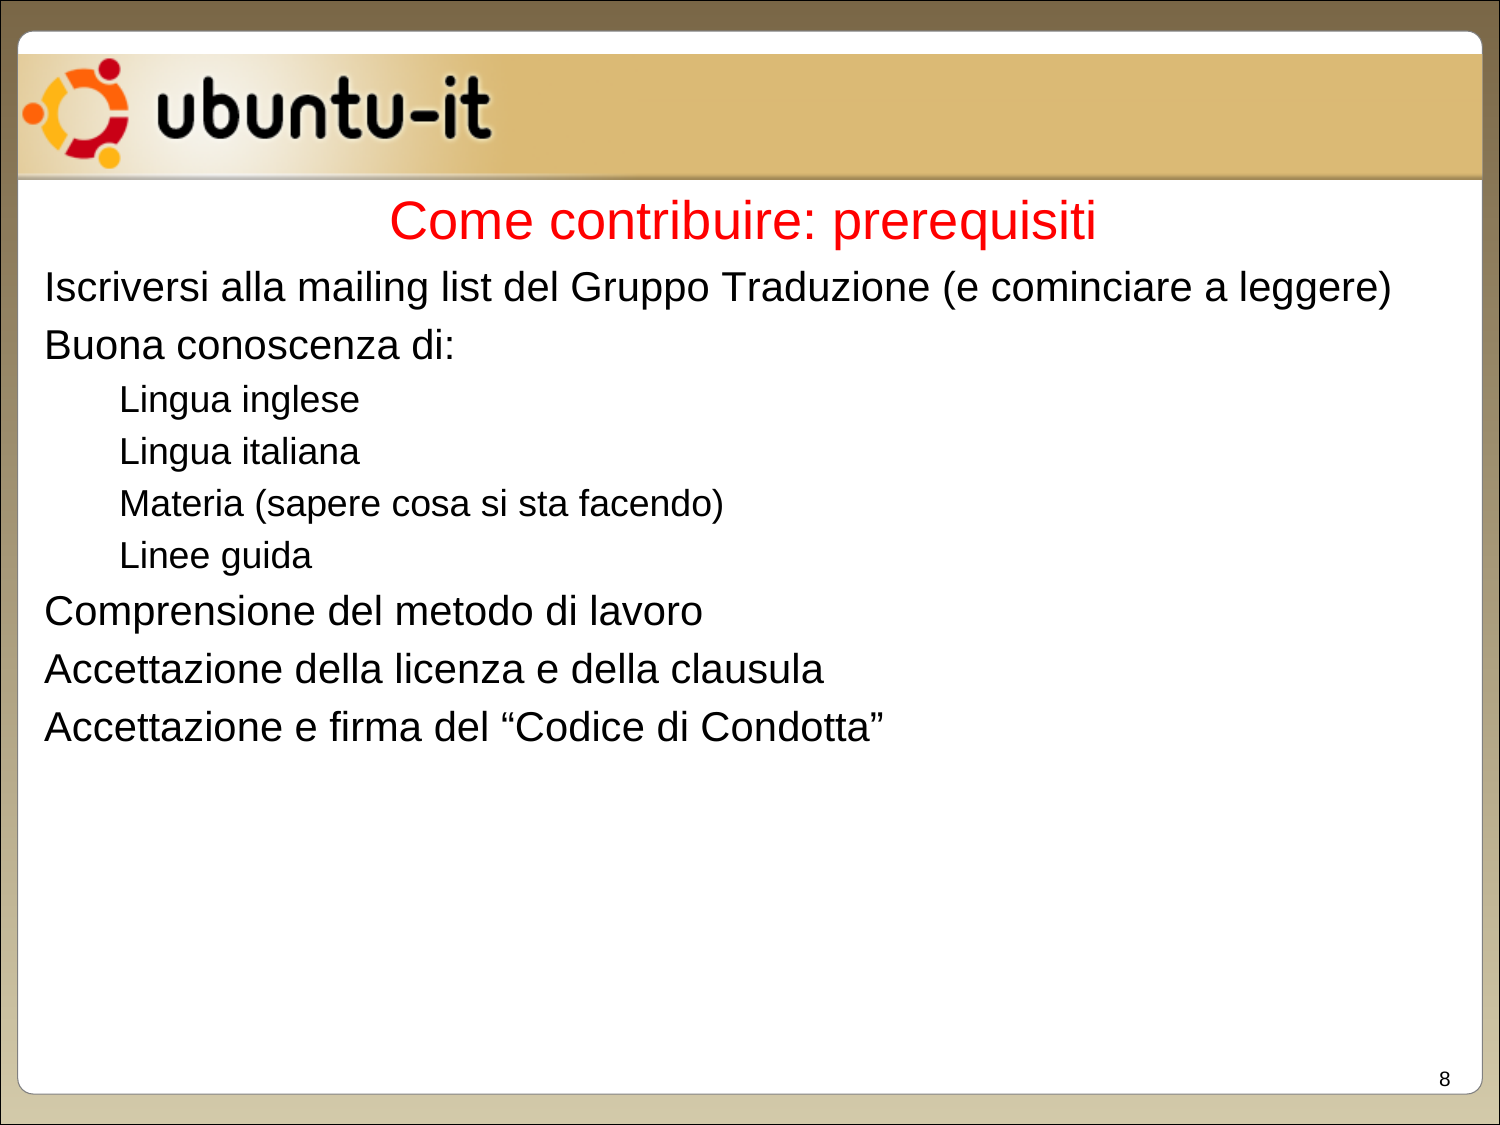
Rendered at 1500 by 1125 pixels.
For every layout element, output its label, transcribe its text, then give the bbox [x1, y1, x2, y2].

picture [18, 54, 1483, 180]
list Iscriversi alla mailing list del Gruppo Traduzione (e cominciare a leggere) Buona conoscenza di: Lingua inglese Lingua italiana Materia (sapere cosa si sta facendo) Linee guida Comprensione del metodo di lavoro Accettazione della licenza e della clausula Accettazione e firma del “Codice di Condotta” [29, 255, 1471, 977]
title Come contribuire: prerequisiti [17, 178, 1471, 262]
